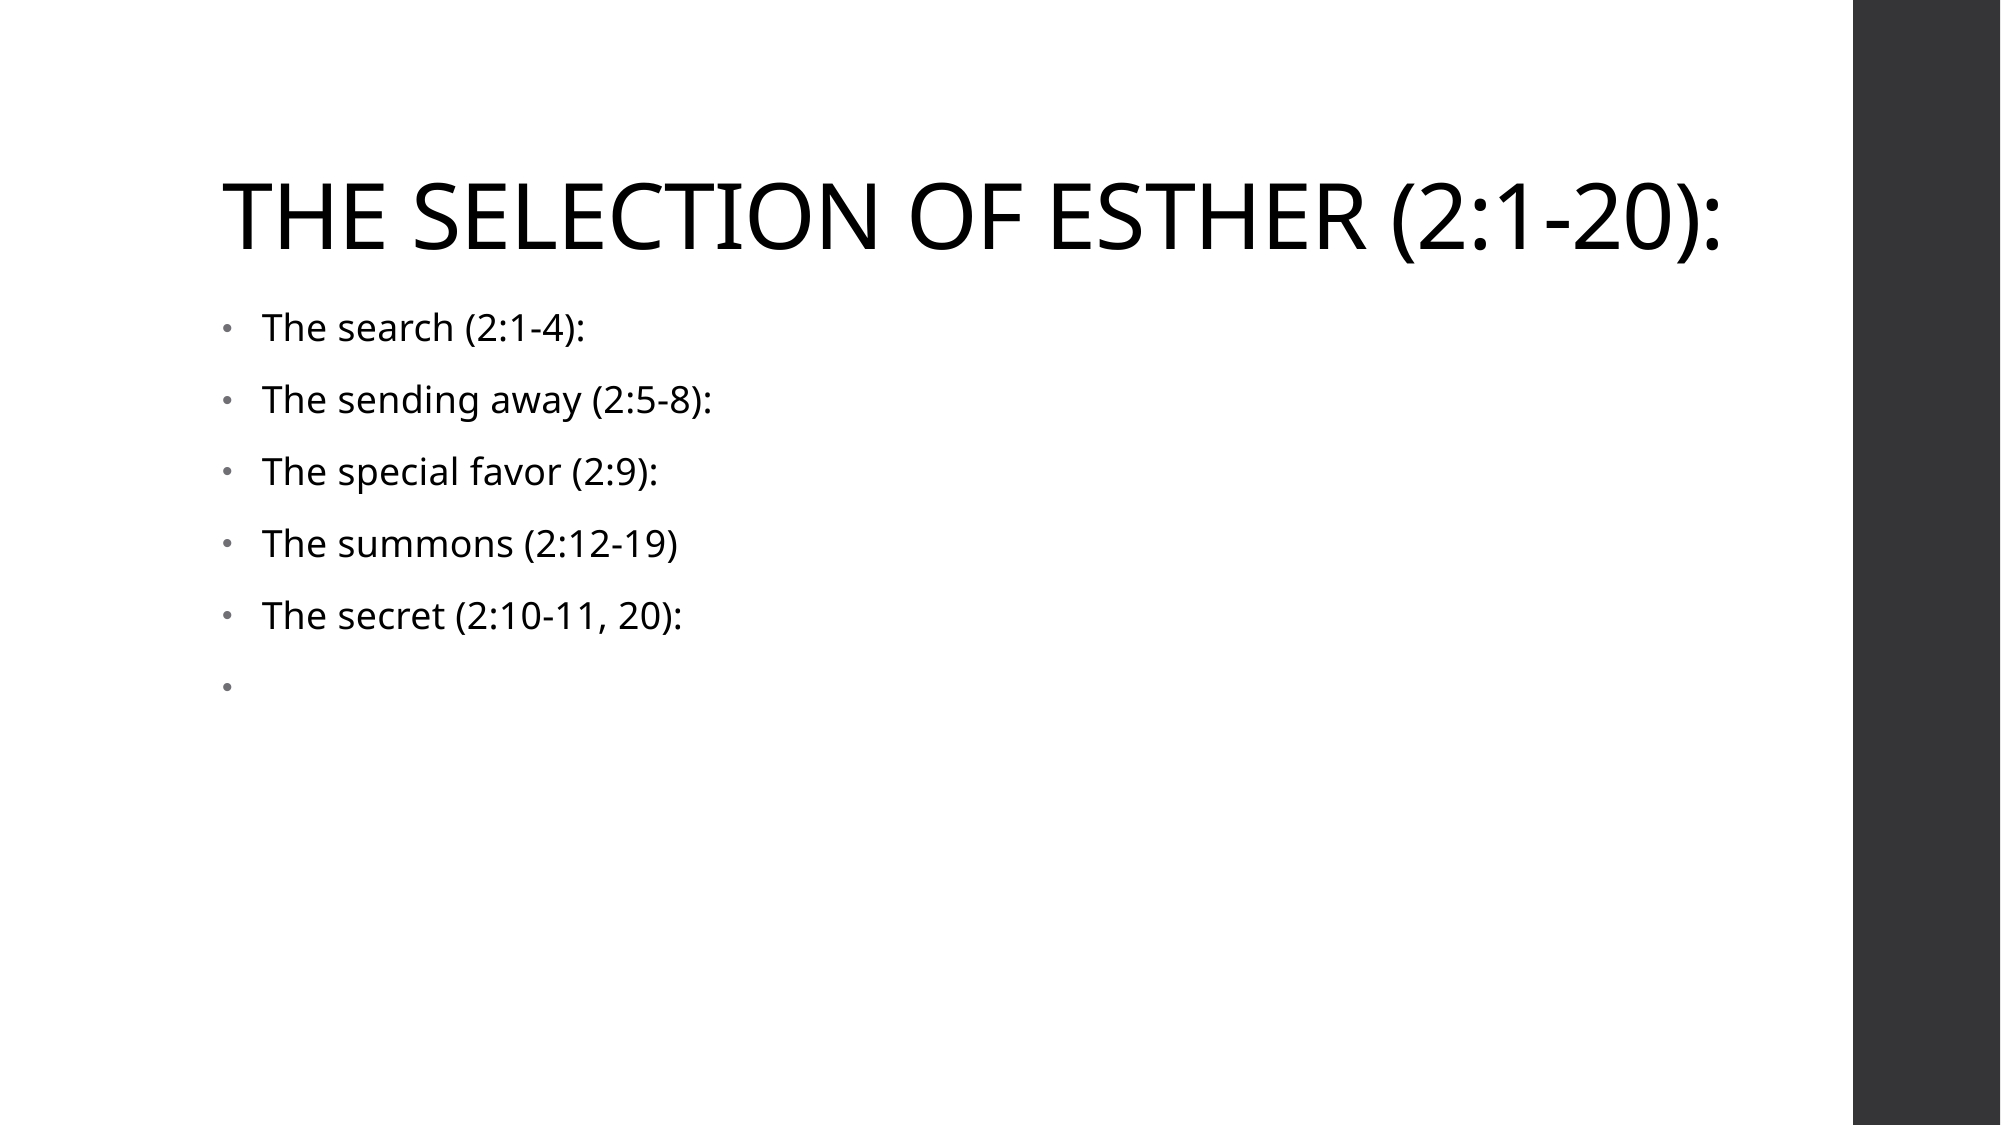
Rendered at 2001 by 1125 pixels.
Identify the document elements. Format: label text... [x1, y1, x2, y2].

list The search (2:1-4): The sending away (2:5-8): The special favor (2:9): The summons (2:12-19) The secret (2:10-11, 20): [206, 299, 1617, 1014]
title THE SELECTION OF ESTHER (2:1-20): [206, 60, 1797, 278]
